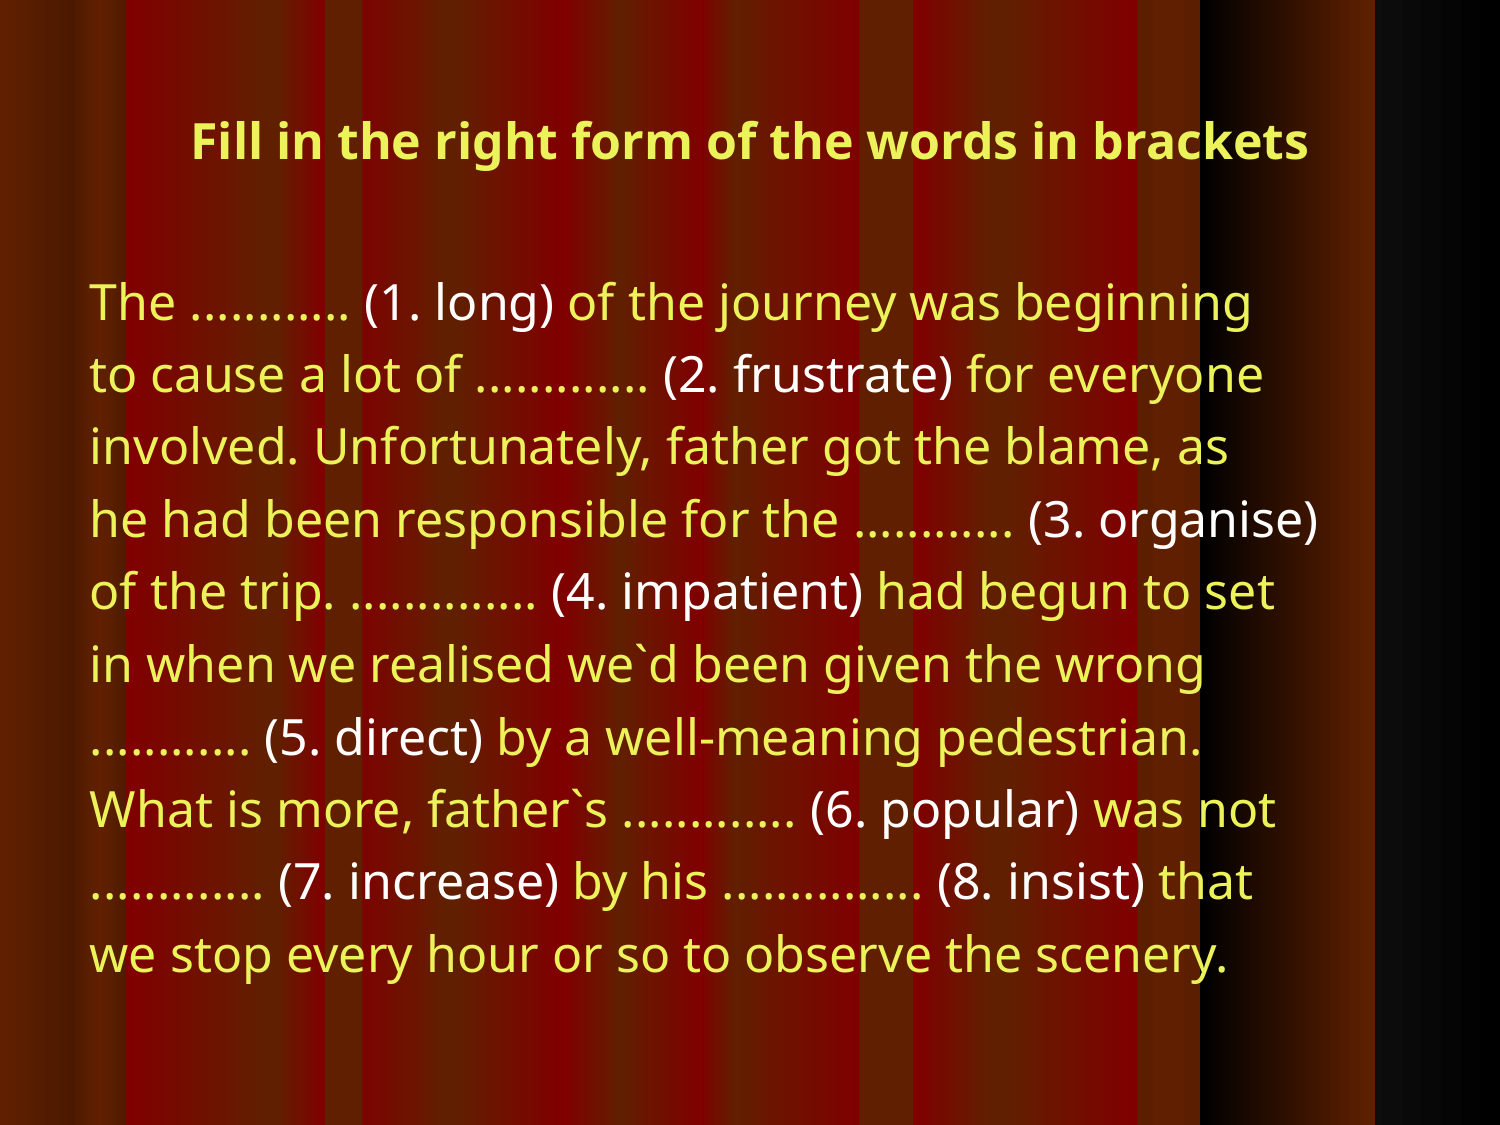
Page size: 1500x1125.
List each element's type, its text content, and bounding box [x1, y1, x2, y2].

title Fill in the right form of the words in brackets [75, 37, 1425, 241]
list The ............ (1. long) of the journey was beginning to cause a lot of ............. (2. frustrate) for everyone involved. Unfortunately, father got the blame, as he had been responsible for the ............ (3. organise) of the trip. .............. (4. impatient) had begun to set in when we realised we`d been given the wrong ............ (5. direct) by a well-meaning pedestrian. What is more, father`s ............. (6. popular) was not ............. (7. increase) by his ............... (8. insist) that we stop every hour or so to observe the scenery. [75, 262, 1359, 1125]
